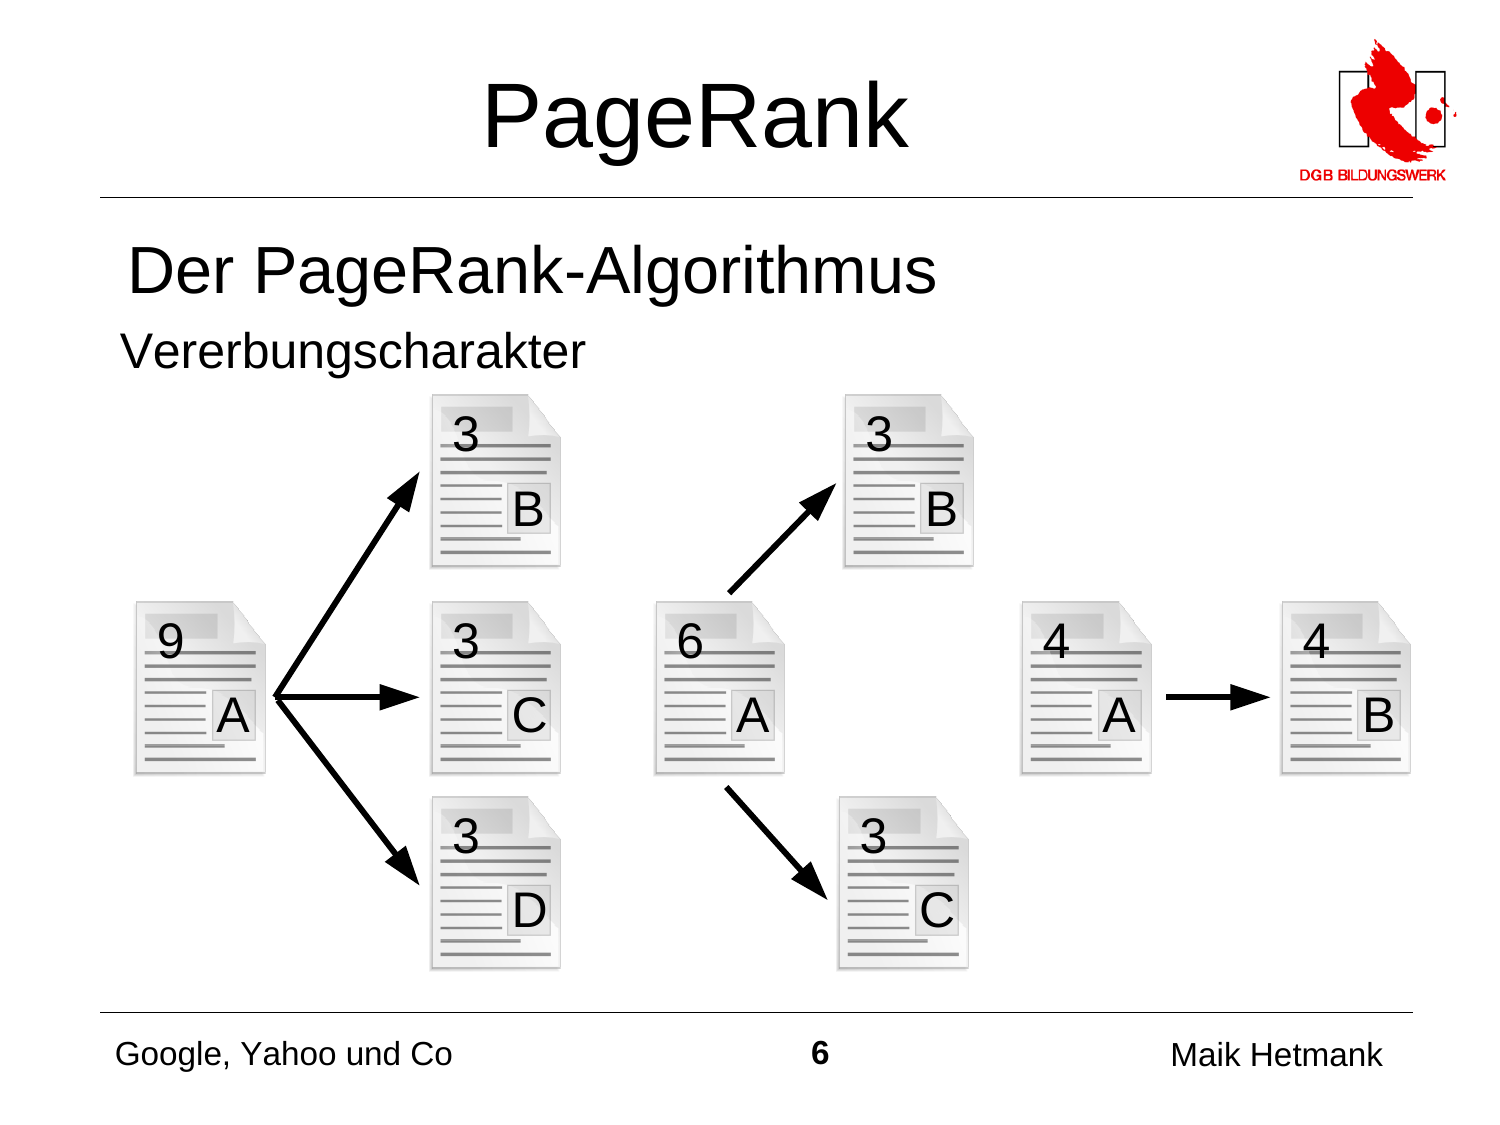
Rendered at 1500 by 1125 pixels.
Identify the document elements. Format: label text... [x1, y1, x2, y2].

text_box A [736, 684, 770, 741]
text_box B [511, 478, 545, 534]
picture [415, 388, 568, 574]
title PageRank [87, 49, 1305, 175]
picture [639, 595, 792, 781]
text_box 3 [452, 610, 480, 667]
picture [822, 790, 976, 976]
text_box A [1102, 684, 1136, 741]
text_box 3 [452, 403, 480, 460]
text_box 4 [1042, 610, 1070, 667]
picture [119, 595, 273, 781]
list Der PageRank-Algorithmus [112, 224, 1426, 324]
text_box C [511, 684, 545, 741]
picture [415, 790, 568, 976]
text_box 3 [865, 403, 893, 460]
text_box 3 [859, 805, 887, 862]
picture [1005, 595, 1159, 781]
text_box 3 [452, 805, 480, 862]
picture [415, 595, 568, 781]
picture [828, 388, 981, 574]
text_box Vererbungscharakter [119, 319, 1416, 385]
text_box 9 [156, 610, 185, 667]
text_box B [1362, 684, 1396, 741]
text_box 4 [1302, 610, 1330, 667]
picture [1299, 37, 1457, 181]
text_box 6 [676, 610, 704, 667]
picture [1265, 595, 1418, 781]
text_box B [925, 478, 958, 534]
text_box D [511, 879, 545, 936]
text_box C [919, 879, 953, 936]
text_box A [216, 684, 250, 741]
